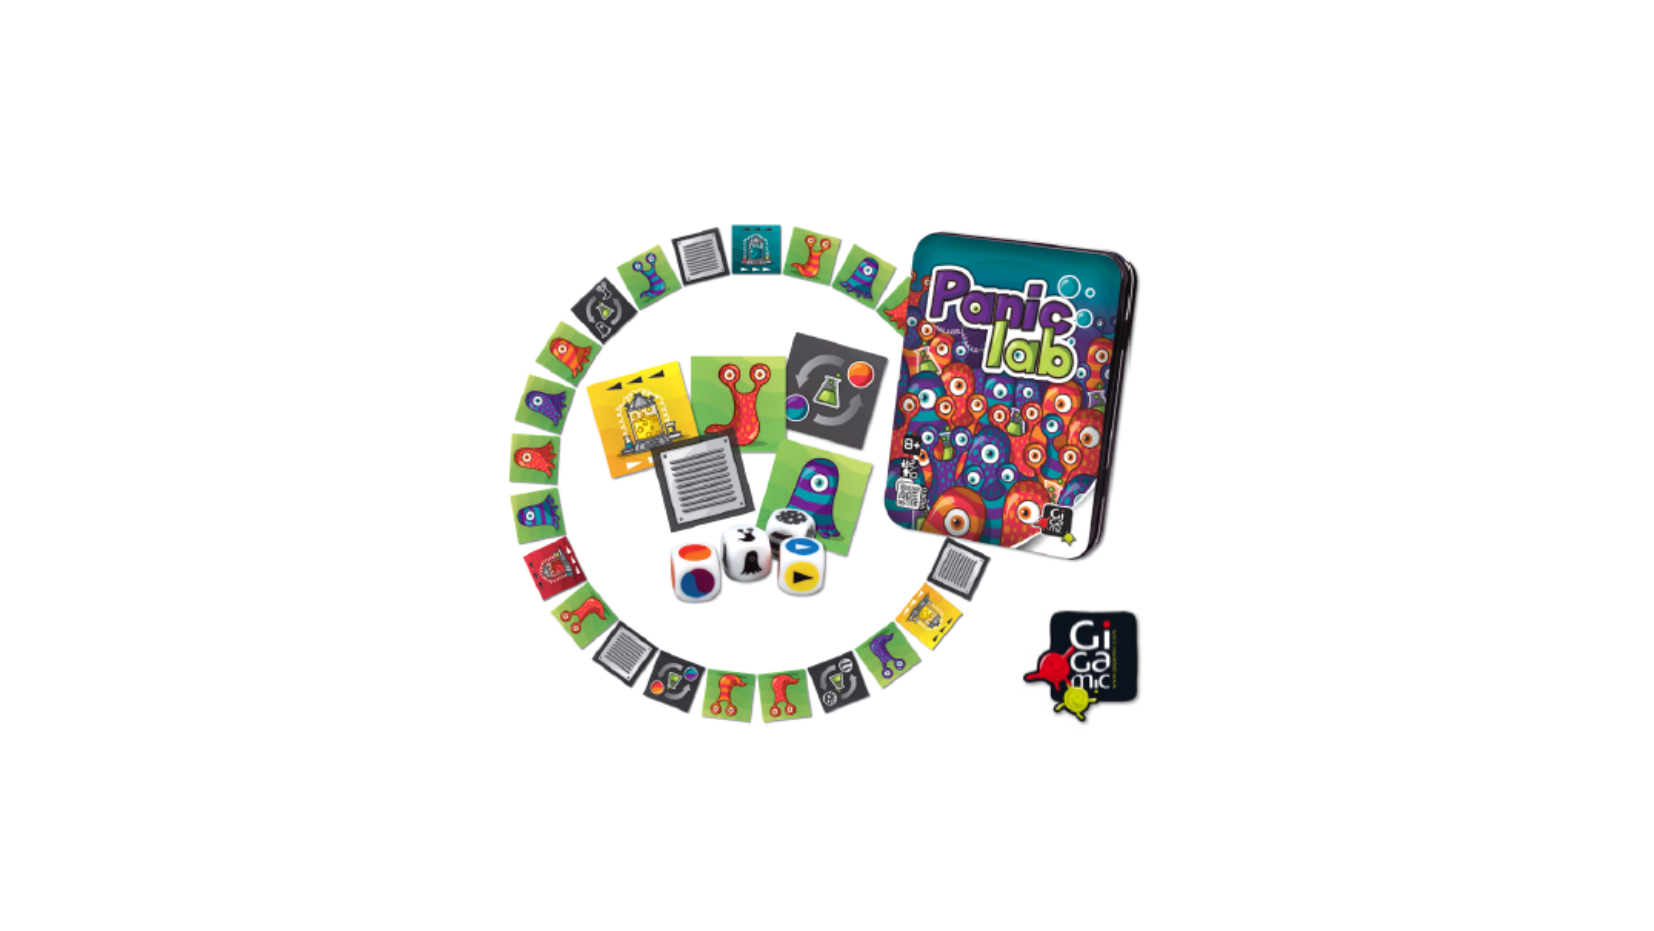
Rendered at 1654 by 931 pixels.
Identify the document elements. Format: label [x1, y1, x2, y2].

picture [465, 217, 1188, 758]
